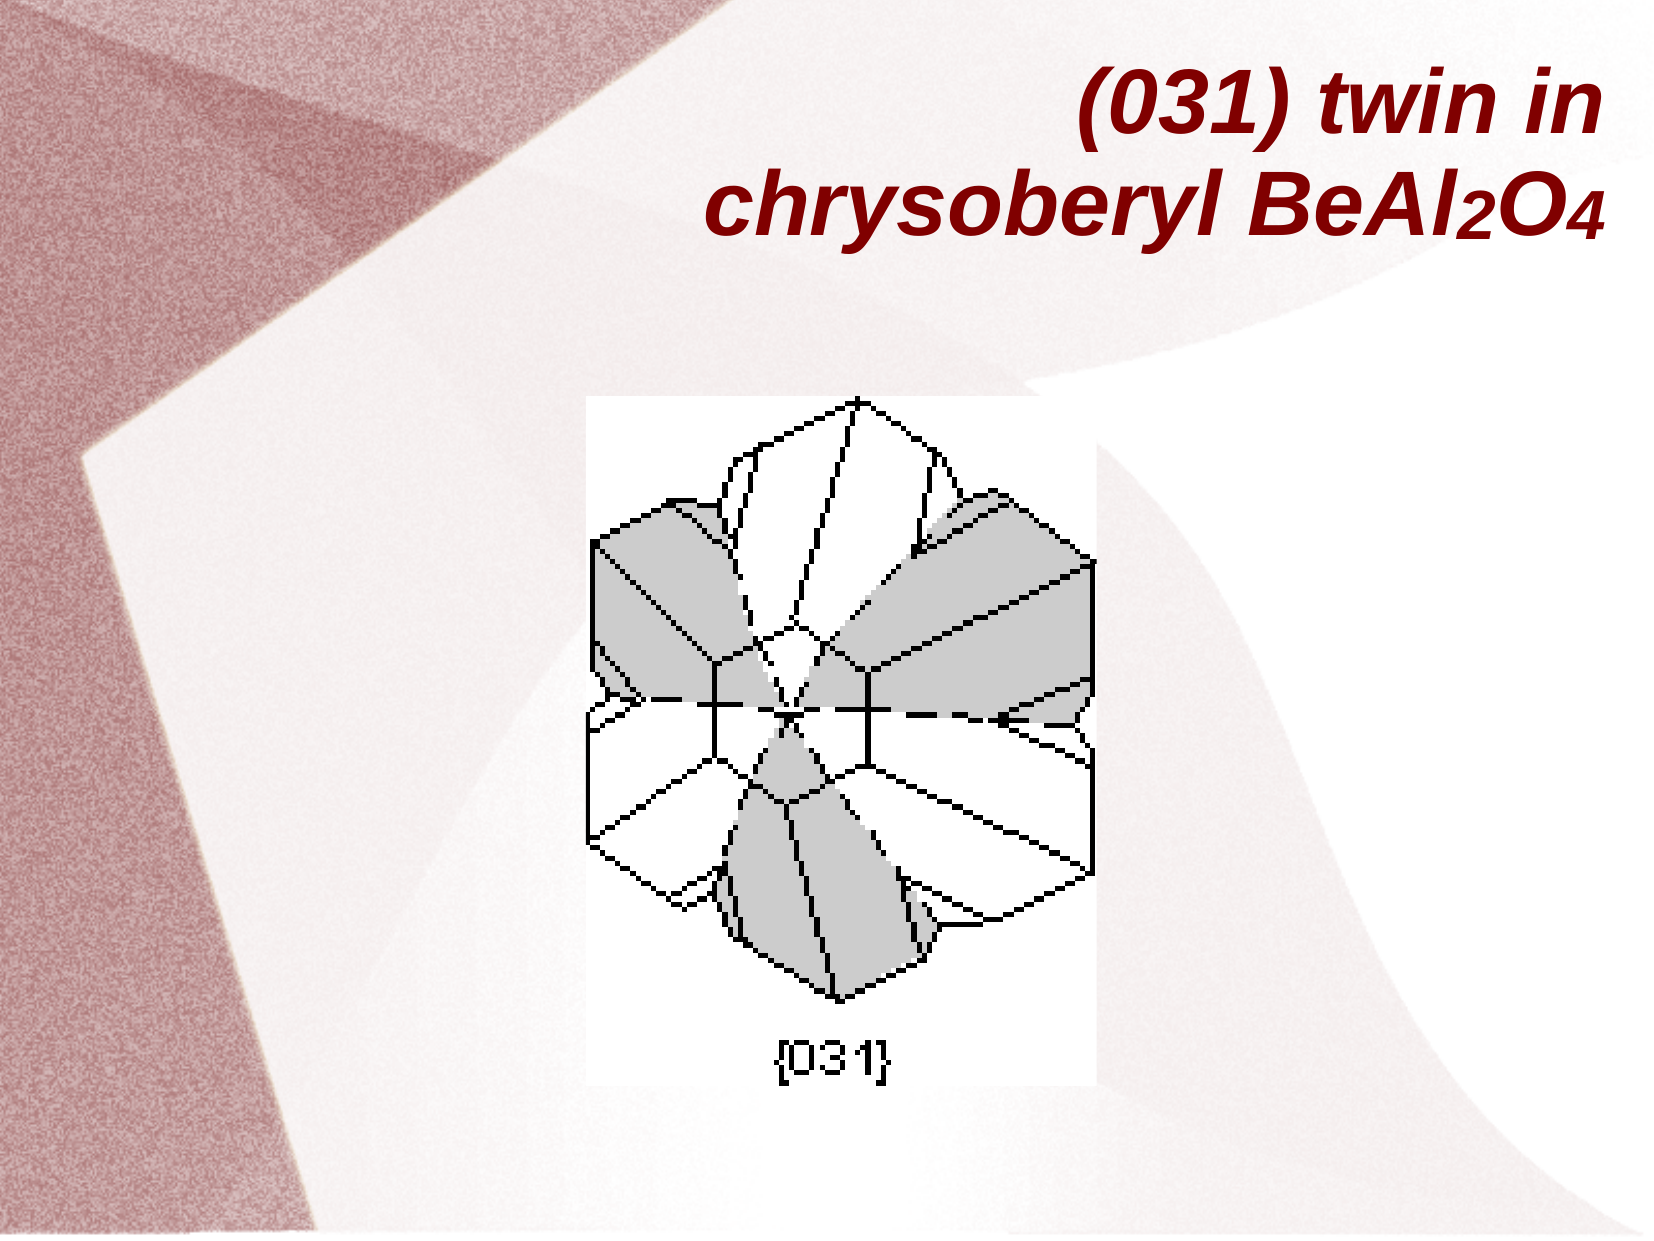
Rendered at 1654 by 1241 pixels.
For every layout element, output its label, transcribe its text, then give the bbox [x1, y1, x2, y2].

picture [0, 0, 1654, 1241]
title (031) twin in chrysoberyl BeAl2O4 [596, 41, 1607, 265]
